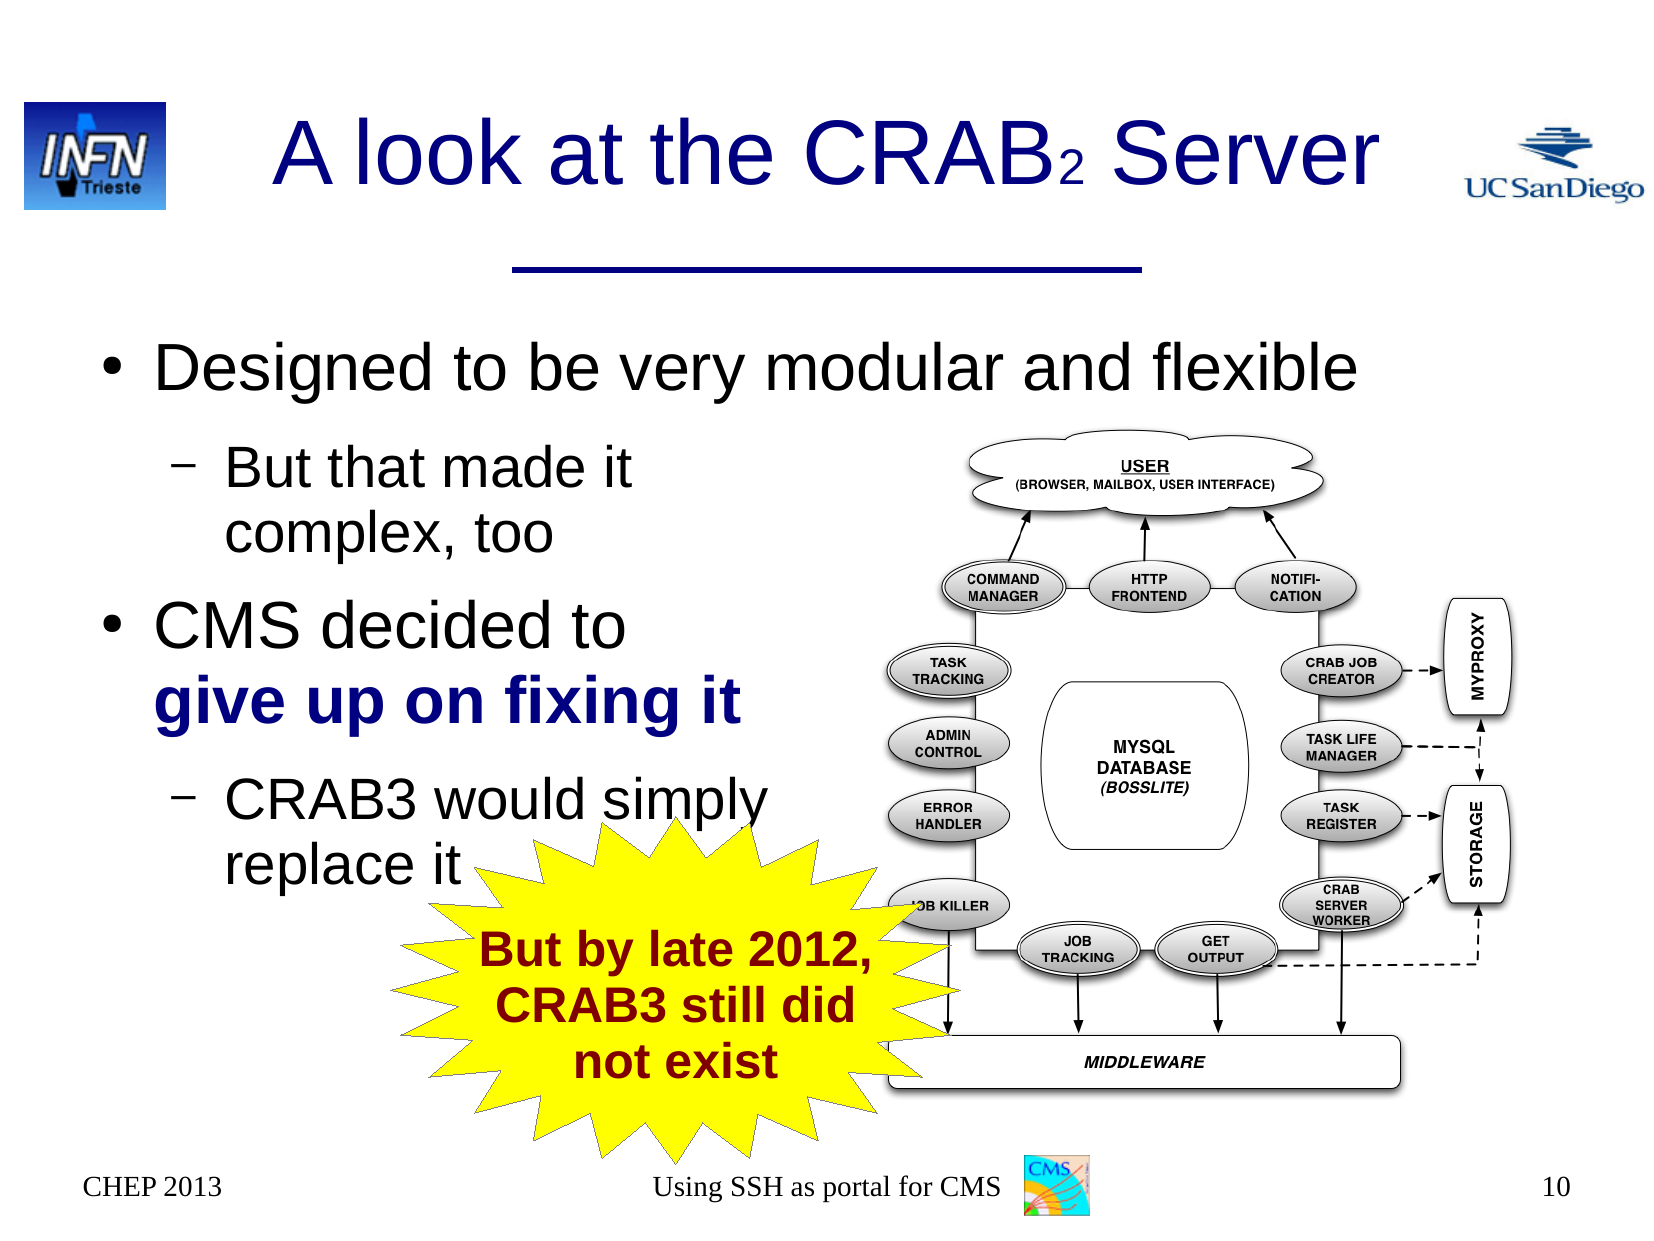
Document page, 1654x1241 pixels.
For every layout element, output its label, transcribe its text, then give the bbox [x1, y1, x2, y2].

picture [1571, 89, 1654, 240]
text_box But by late 2012, CRAB3 still did not exist [390, 816, 961, 1165]
picture [1024, 1155, 1090, 1216]
picture [867, 390, 1531, 1133]
title A look at the CRAB2 Server [82, 49, 1571, 257]
picture [24, 102, 82, 210]
list Designed to be very modular and flexible But that made it complex, too CMS decided to give up on fixing it CRAB3 would simply replace it [82, 330, 1538, 1126]
